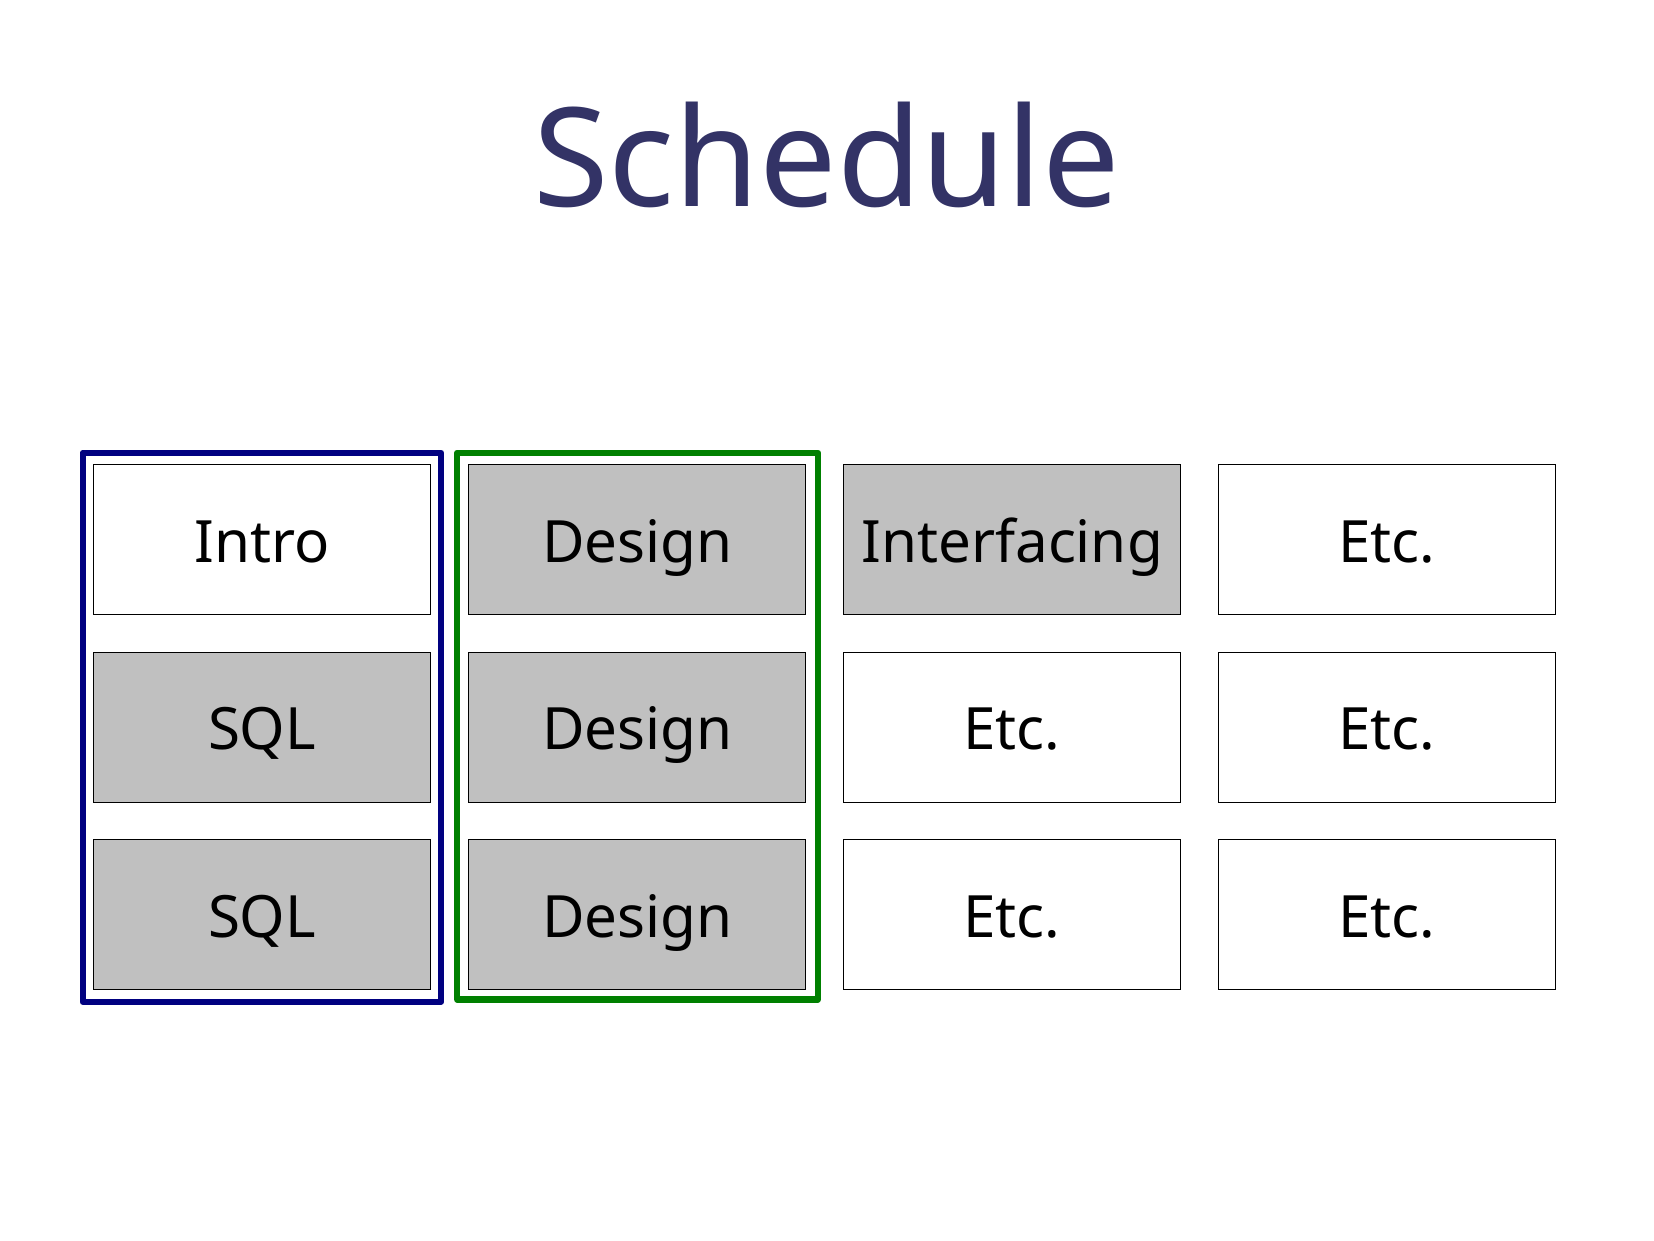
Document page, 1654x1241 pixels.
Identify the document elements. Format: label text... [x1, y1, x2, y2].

text_box Etc. [843, 839, 1181, 990]
text_box Etc. [1218, 652, 1556, 803]
text_box Etc. [1218, 464, 1556, 615]
text_box Etc. [1218, 839, 1556, 990]
text_box Design [468, 839, 806, 990]
text_box Interfacing [843, 464, 1181, 615]
text_box Etc. [843, 652, 1181, 803]
text_box Design [468, 652, 806, 803]
text_box SQL [93, 839, 431, 990]
text_box SQL [93, 652, 431, 803]
text_box Intro [93, 464, 431, 615]
title Schedule [82, 56, 1571, 250]
text_box Design [468, 464, 806, 615]
